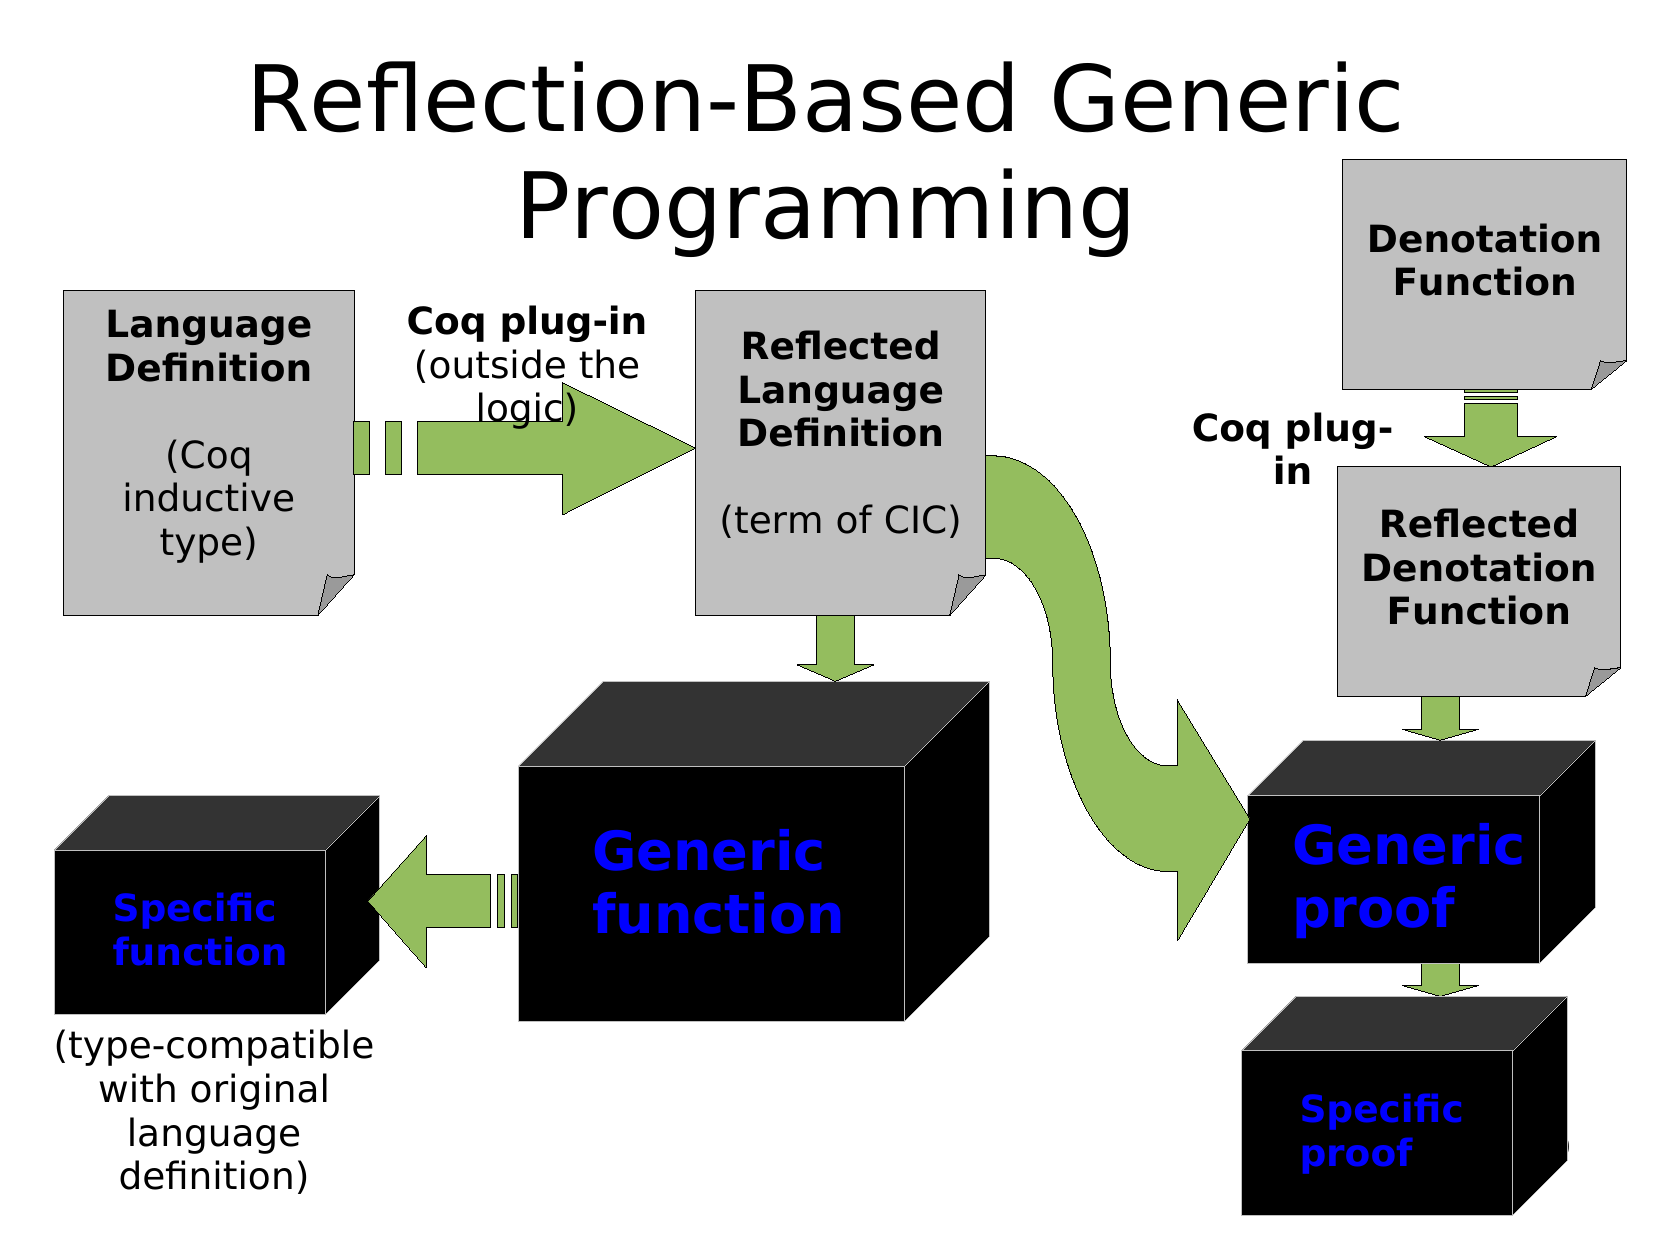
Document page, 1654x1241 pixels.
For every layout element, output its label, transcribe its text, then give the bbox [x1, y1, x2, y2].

text_box [497, 874, 505, 928]
text_box [1241, 996, 1568, 1216]
text_box [1426, 403, 1557, 467]
text_box [1464, 389, 1518, 393]
text_box Generic function [577, 812, 887, 954]
text_box [385, 421, 402, 475]
text_box Coq plug-in (outside the logic) [342, 292, 713, 395]
text_box [54, 795, 491, 1015]
text_box [985, 455, 1596, 996]
text_box [1464, 396, 1518, 400]
text_box [797, 615, 874, 682]
text_box Reflected Language Definition (term of CIC) [695, 290, 986, 616]
text_box Specific function [97, 879, 307, 982]
text_box [1402, 696, 1479, 741]
title Reflection-Based Generic Programming [82, 45, 1571, 261]
text_box Generic proof [1277, 806, 1586, 948]
text_box Specific proof [1284, 1080, 1494, 1183]
text_box [353, 421, 370, 475]
text_box (type-compatible with original language definition) [38, 1016, 390, 1206]
text_box Reflected Denotation Function [1337, 466, 1621, 697]
text_box [511, 681, 990, 1022]
text_box Denotation Function [1342, 159, 1627, 390]
text_box Language Definition (Coq inductive type) [63, 290, 355, 616]
text_box [417, 395, 696, 515]
text_box Coq plug-in [1159, 398, 1426, 458]
